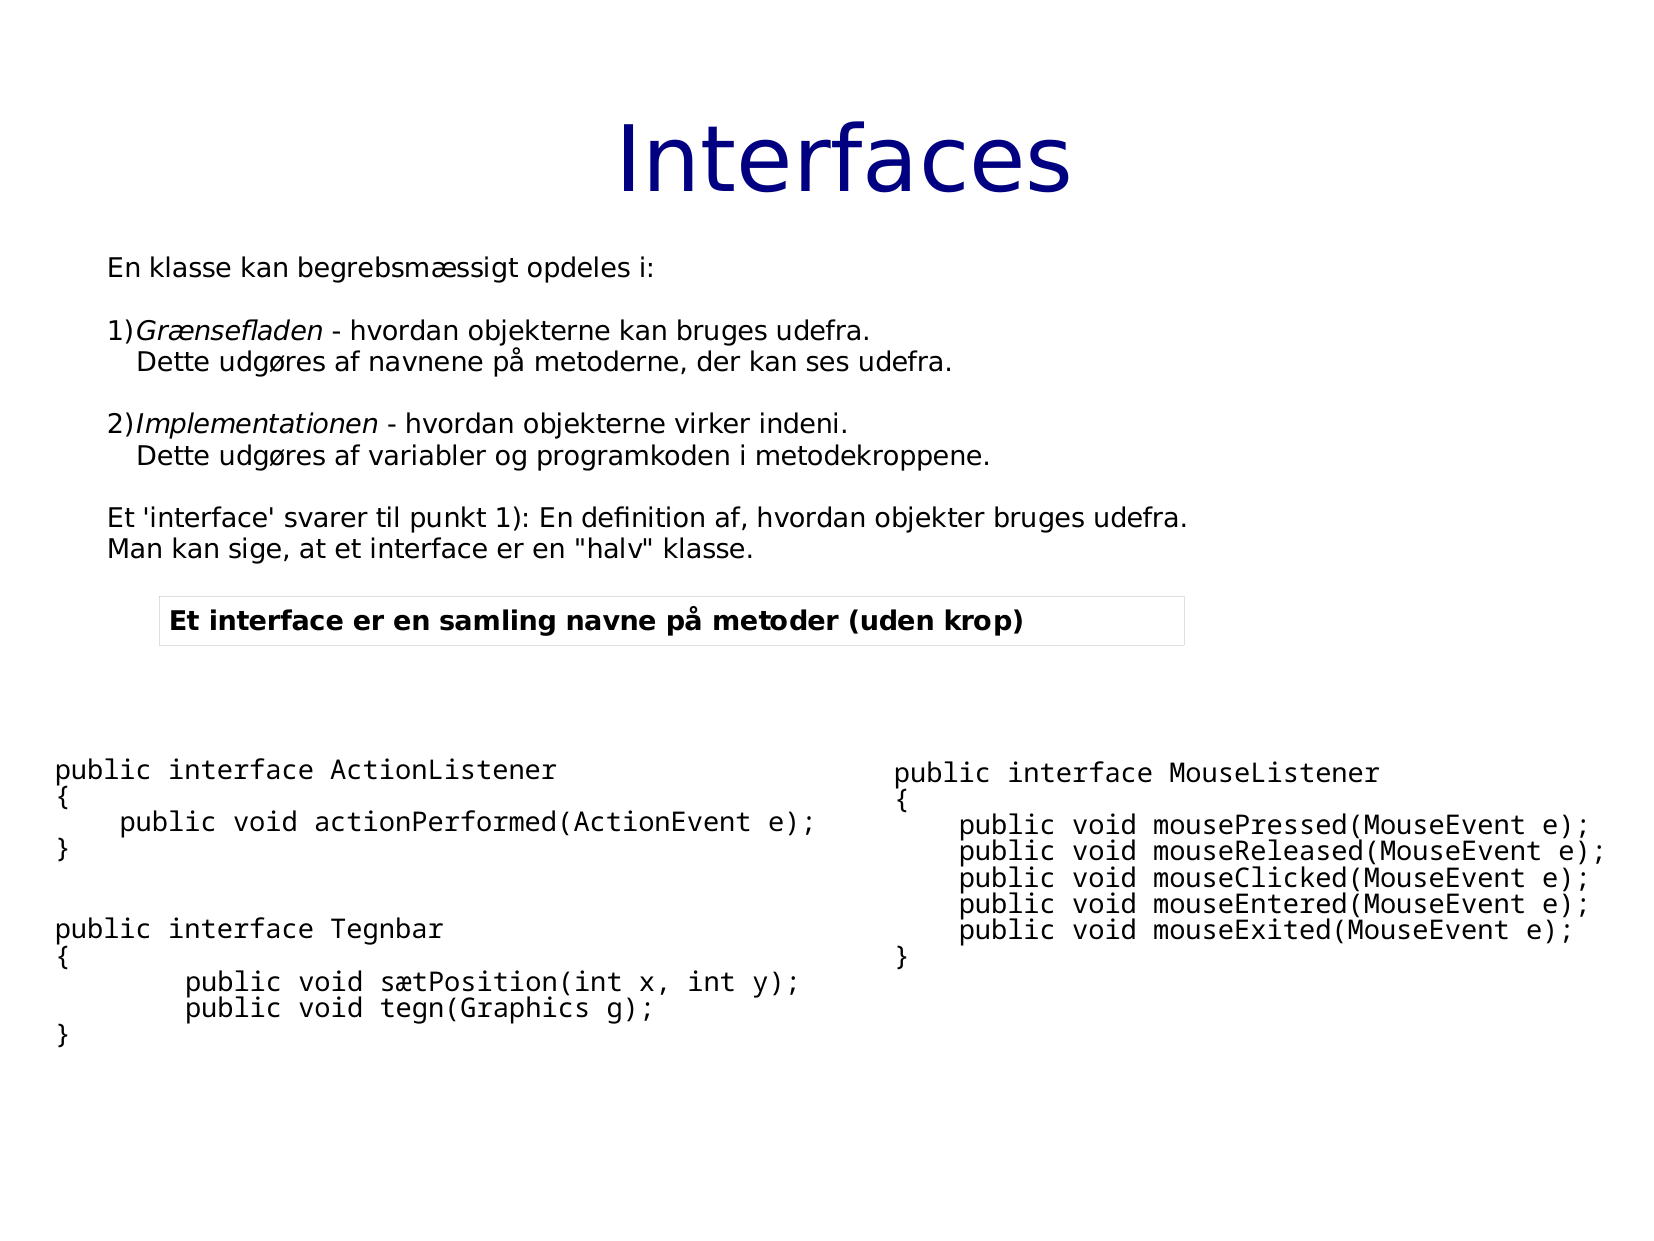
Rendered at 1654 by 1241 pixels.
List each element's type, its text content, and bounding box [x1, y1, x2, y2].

title Interfaces [156, 55, 1534, 263]
chart [53, 221, 1654, 1156]
